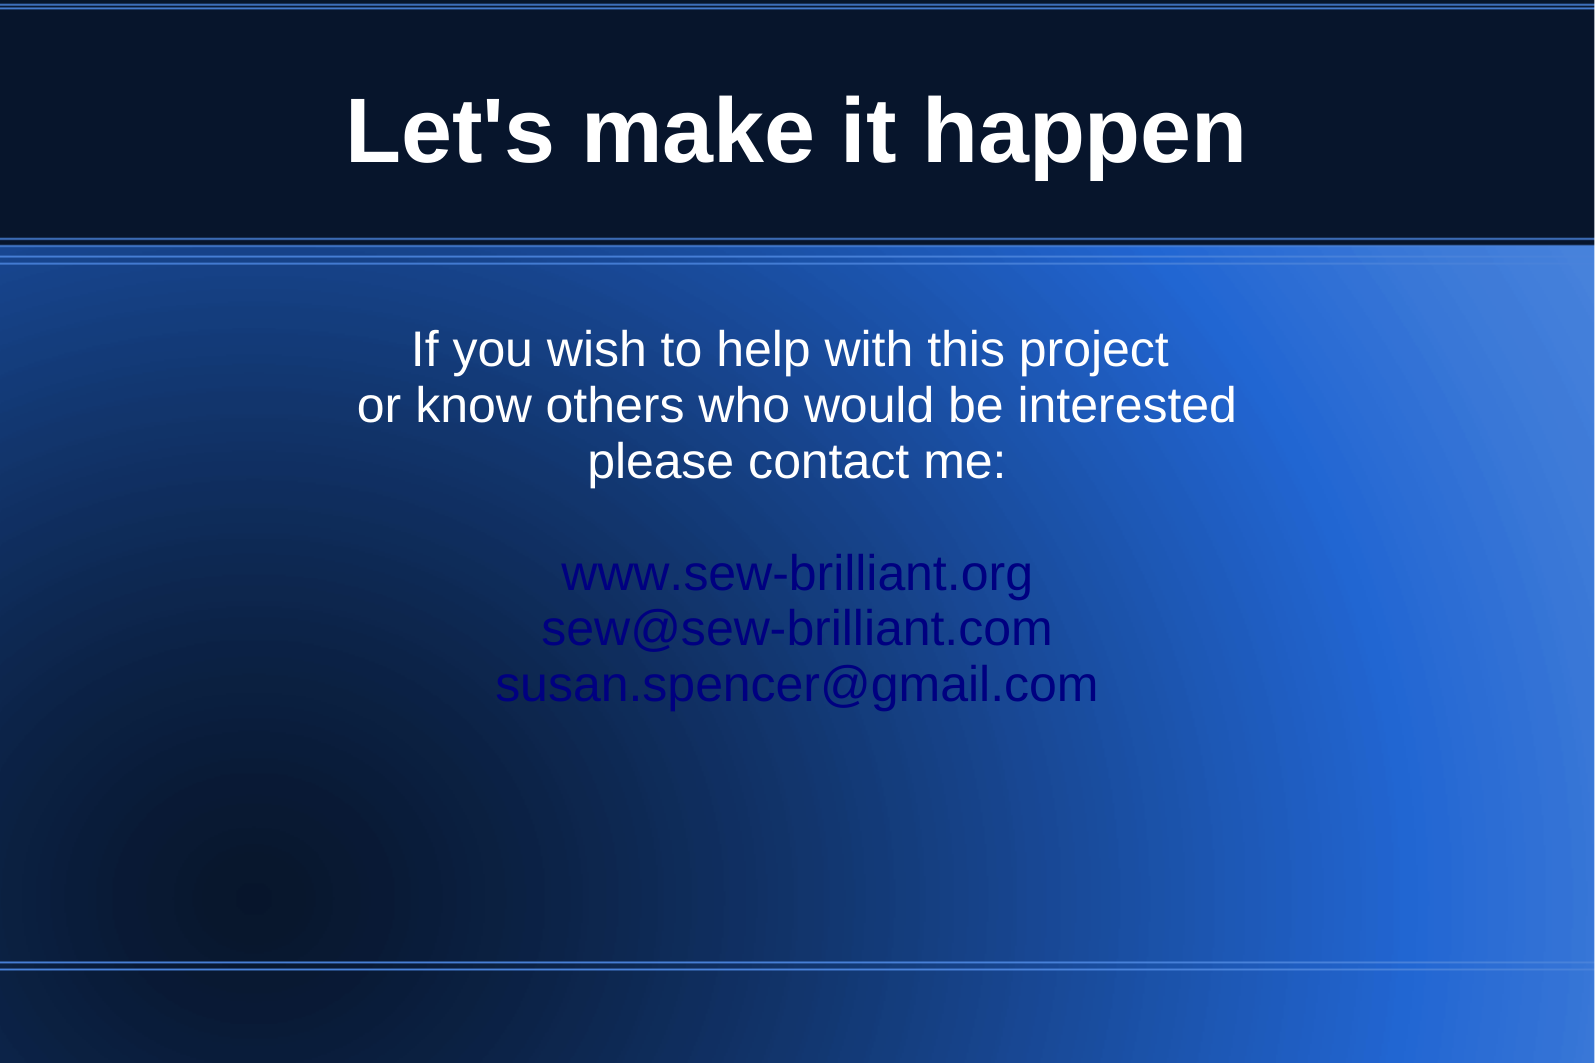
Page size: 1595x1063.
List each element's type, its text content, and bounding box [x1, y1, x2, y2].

subtitle If you wish to help with this project or know others who would be interested please contact me: www.sew-brilliant.org sew@sew-brilliant.com susan.spencer@gmail.com [79, 304, 1515, 907]
title Let's make it happen [79, 42, 1515, 220]
picture [0, 0, 1595, 1063]
